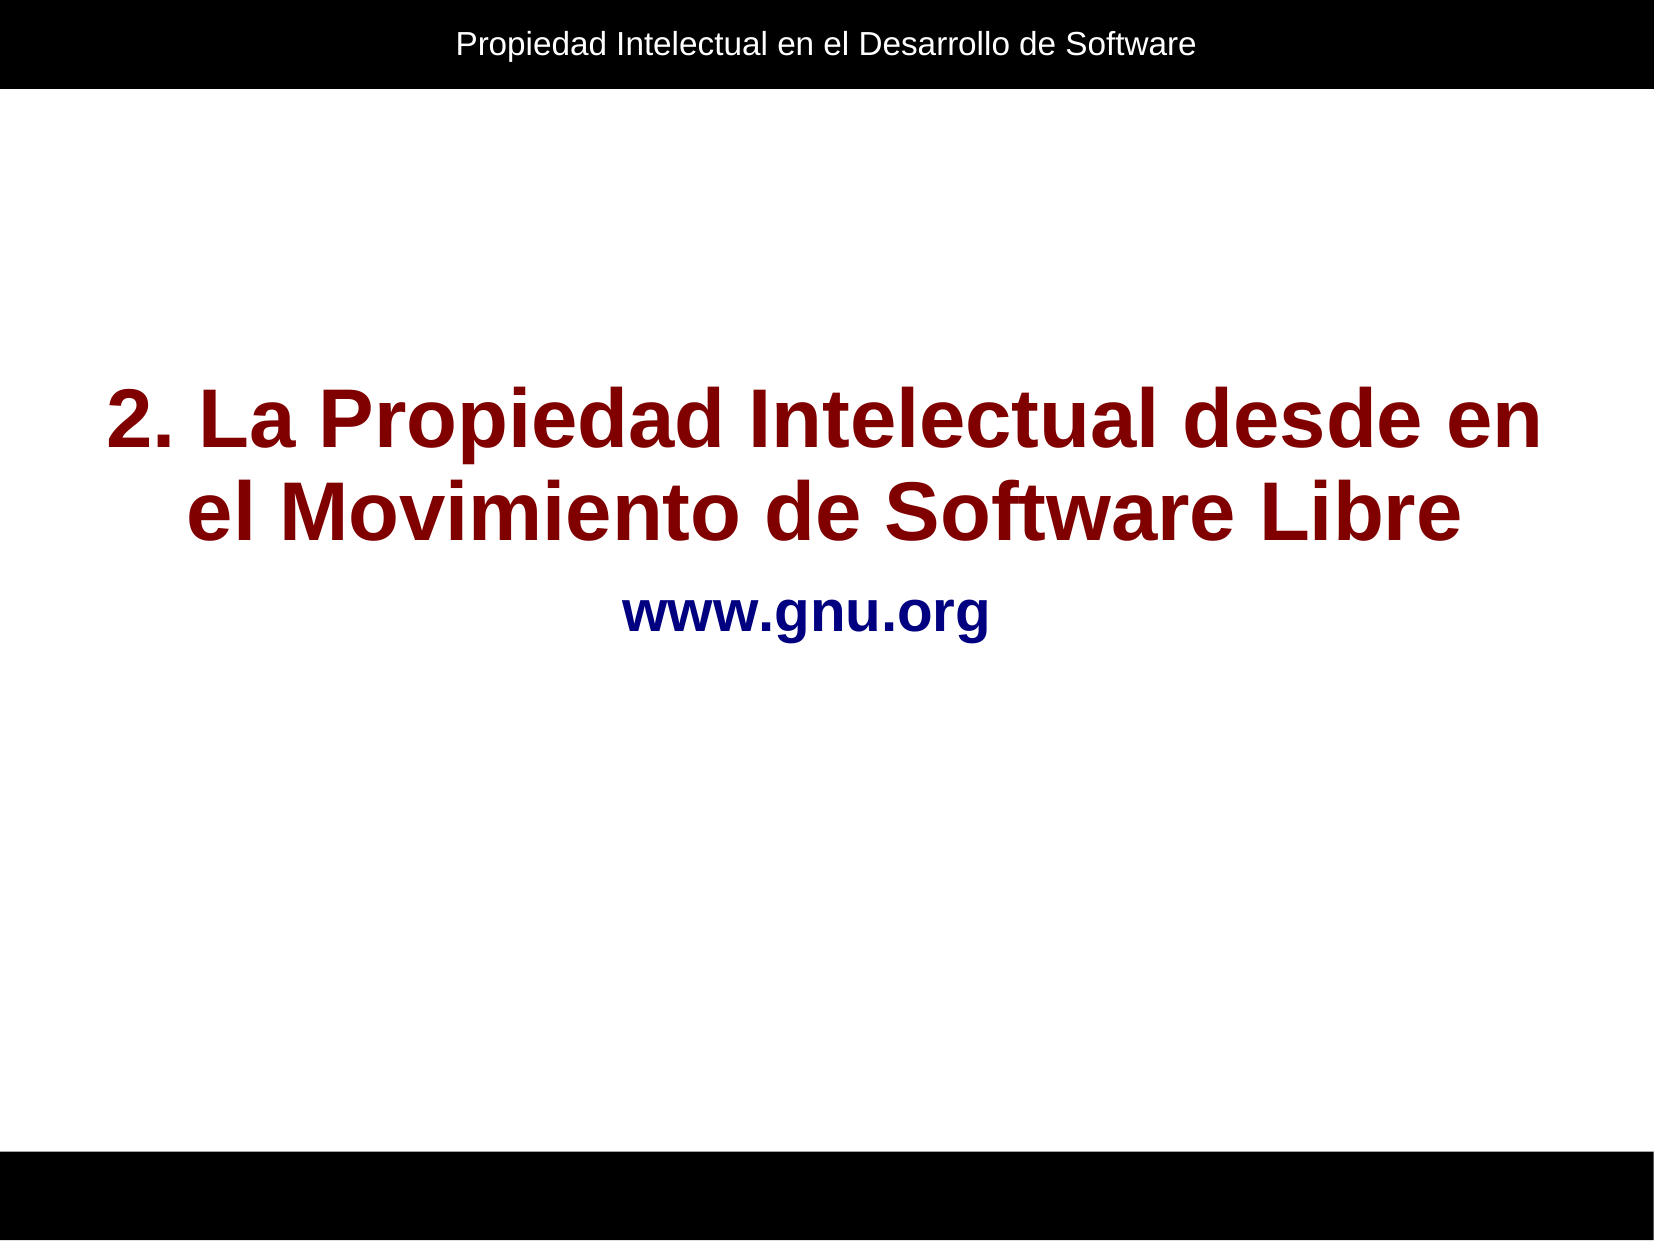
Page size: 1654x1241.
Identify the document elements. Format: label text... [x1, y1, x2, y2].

title 2. La Propiedad Intelectual desde en el Movimiento de Software Libre [86, 372, 1564, 559]
text_box www.gnu.org [622, 578, 993, 644]
